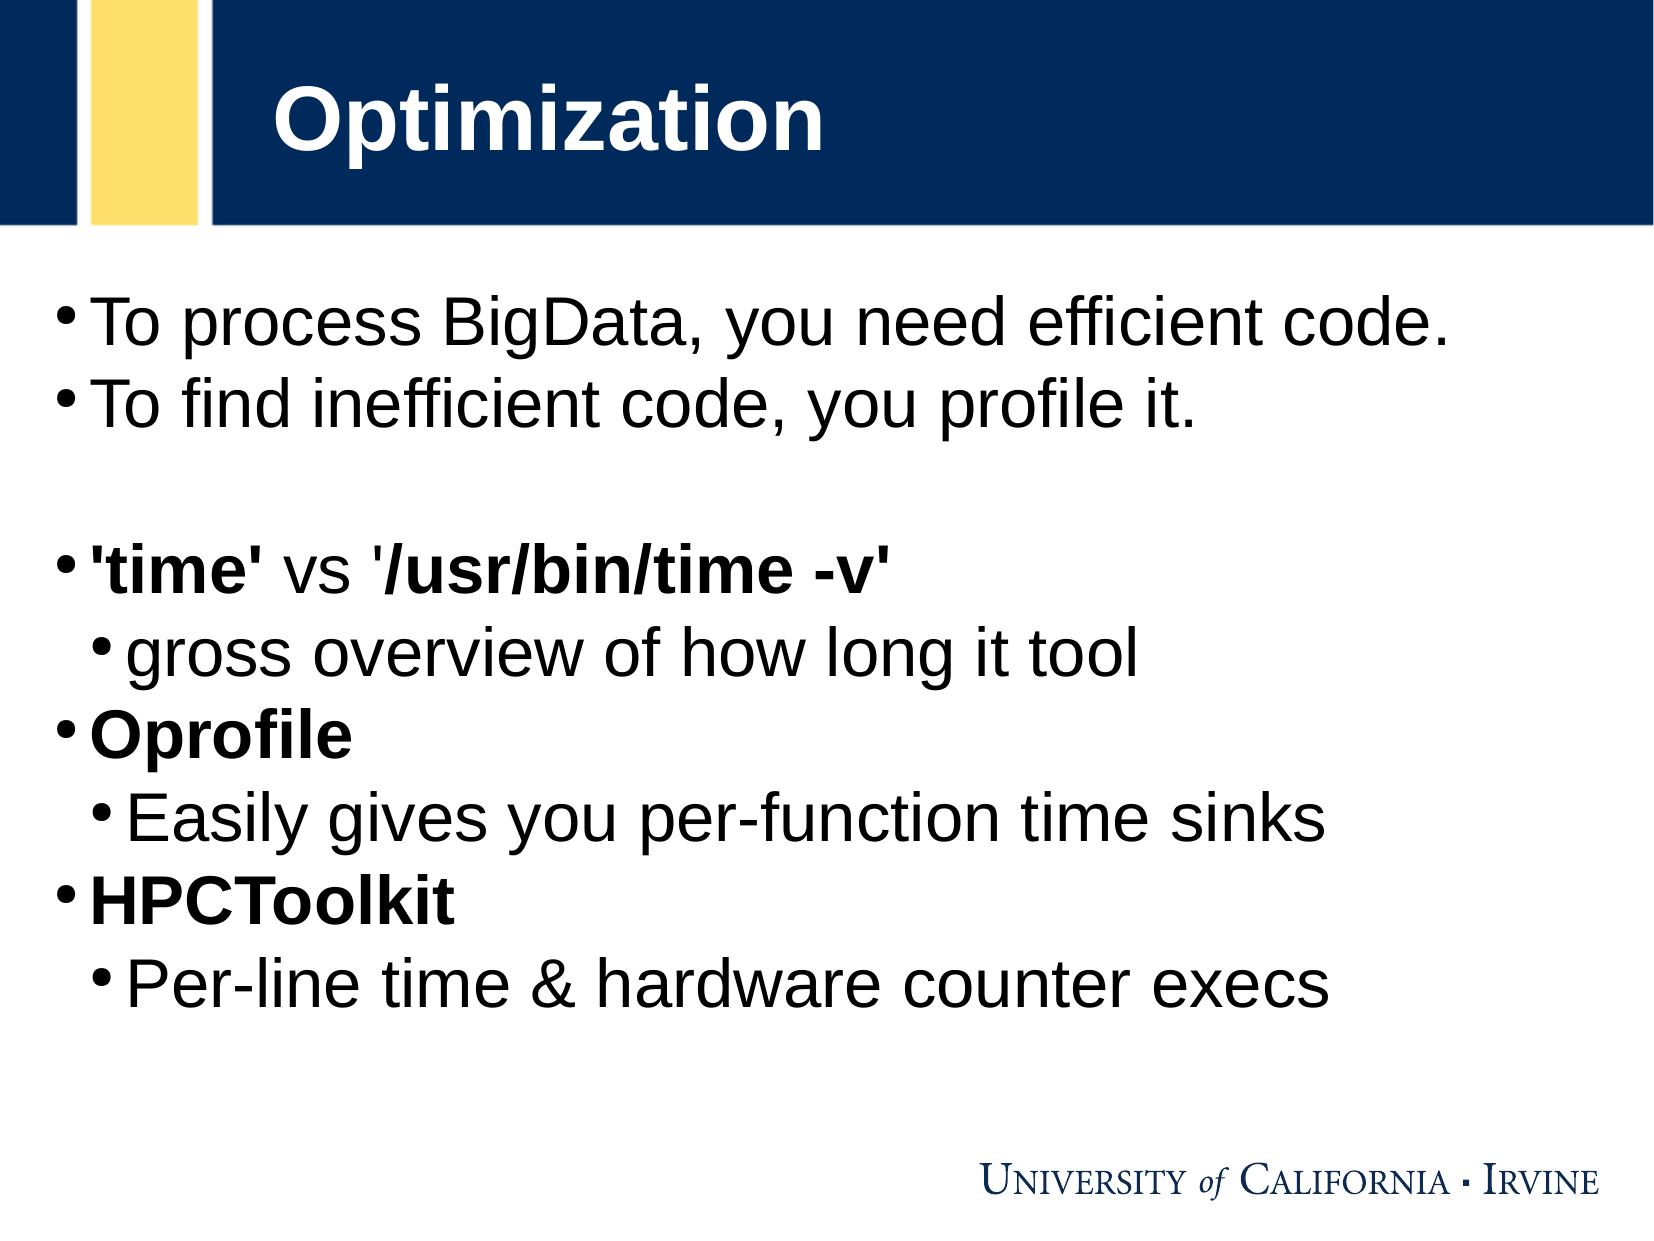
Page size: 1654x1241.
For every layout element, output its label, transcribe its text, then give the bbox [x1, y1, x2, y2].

subtitle To process BigData, you need efficient code. To find inefficient code, you profile it. 'time' vs '/usr/bin/time -v' gross overview of how long it tool Oprofile Easily gives you per-function time sinks HPCToolkit Per-line time & hardware counter execs [39, 268, 1615, 1130]
title Optimization [257, 0, 1654, 228]
picture [0, 0, 1654, 1241]
